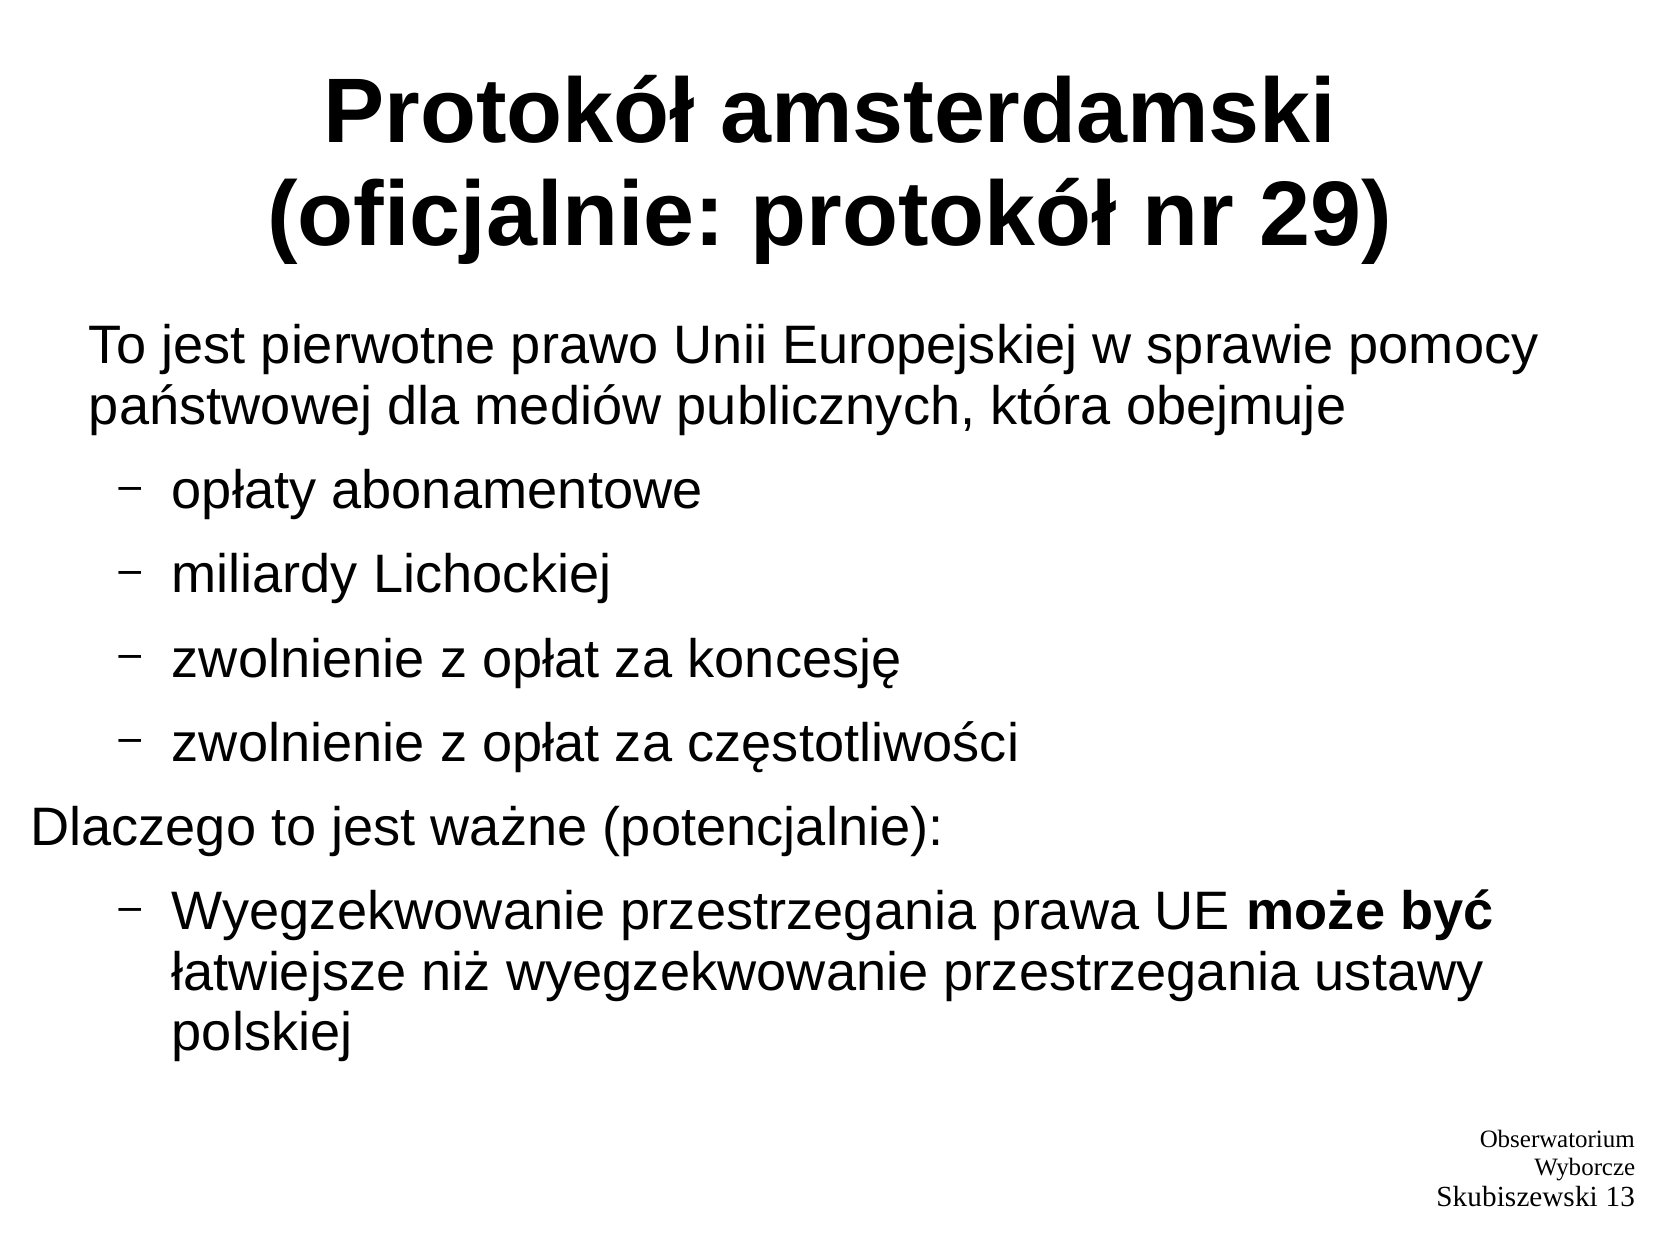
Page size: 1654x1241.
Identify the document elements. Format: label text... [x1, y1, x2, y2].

list To jest pierwotne prawo Unii Europejskiej w sprawie pomocy państwowej dla mediów publicznych, która obejmuje opłaty abonamentowe miliardy Lichockiej zwolnienie z opłat za koncesję zwolnienie z opłat za częstotliwości Dlaczego to jest ważne (potencjalnie): Wyegzekwowanie przestrzegania prawa UE może być łatwiejsze niż wyegzekwowanie przestrzegania ustawy polskiej [30, 315, 1583, 1156]
title Protokół amsterdamski (oficjalnie: protokół nr 29) [86, 60, 1575, 266]
